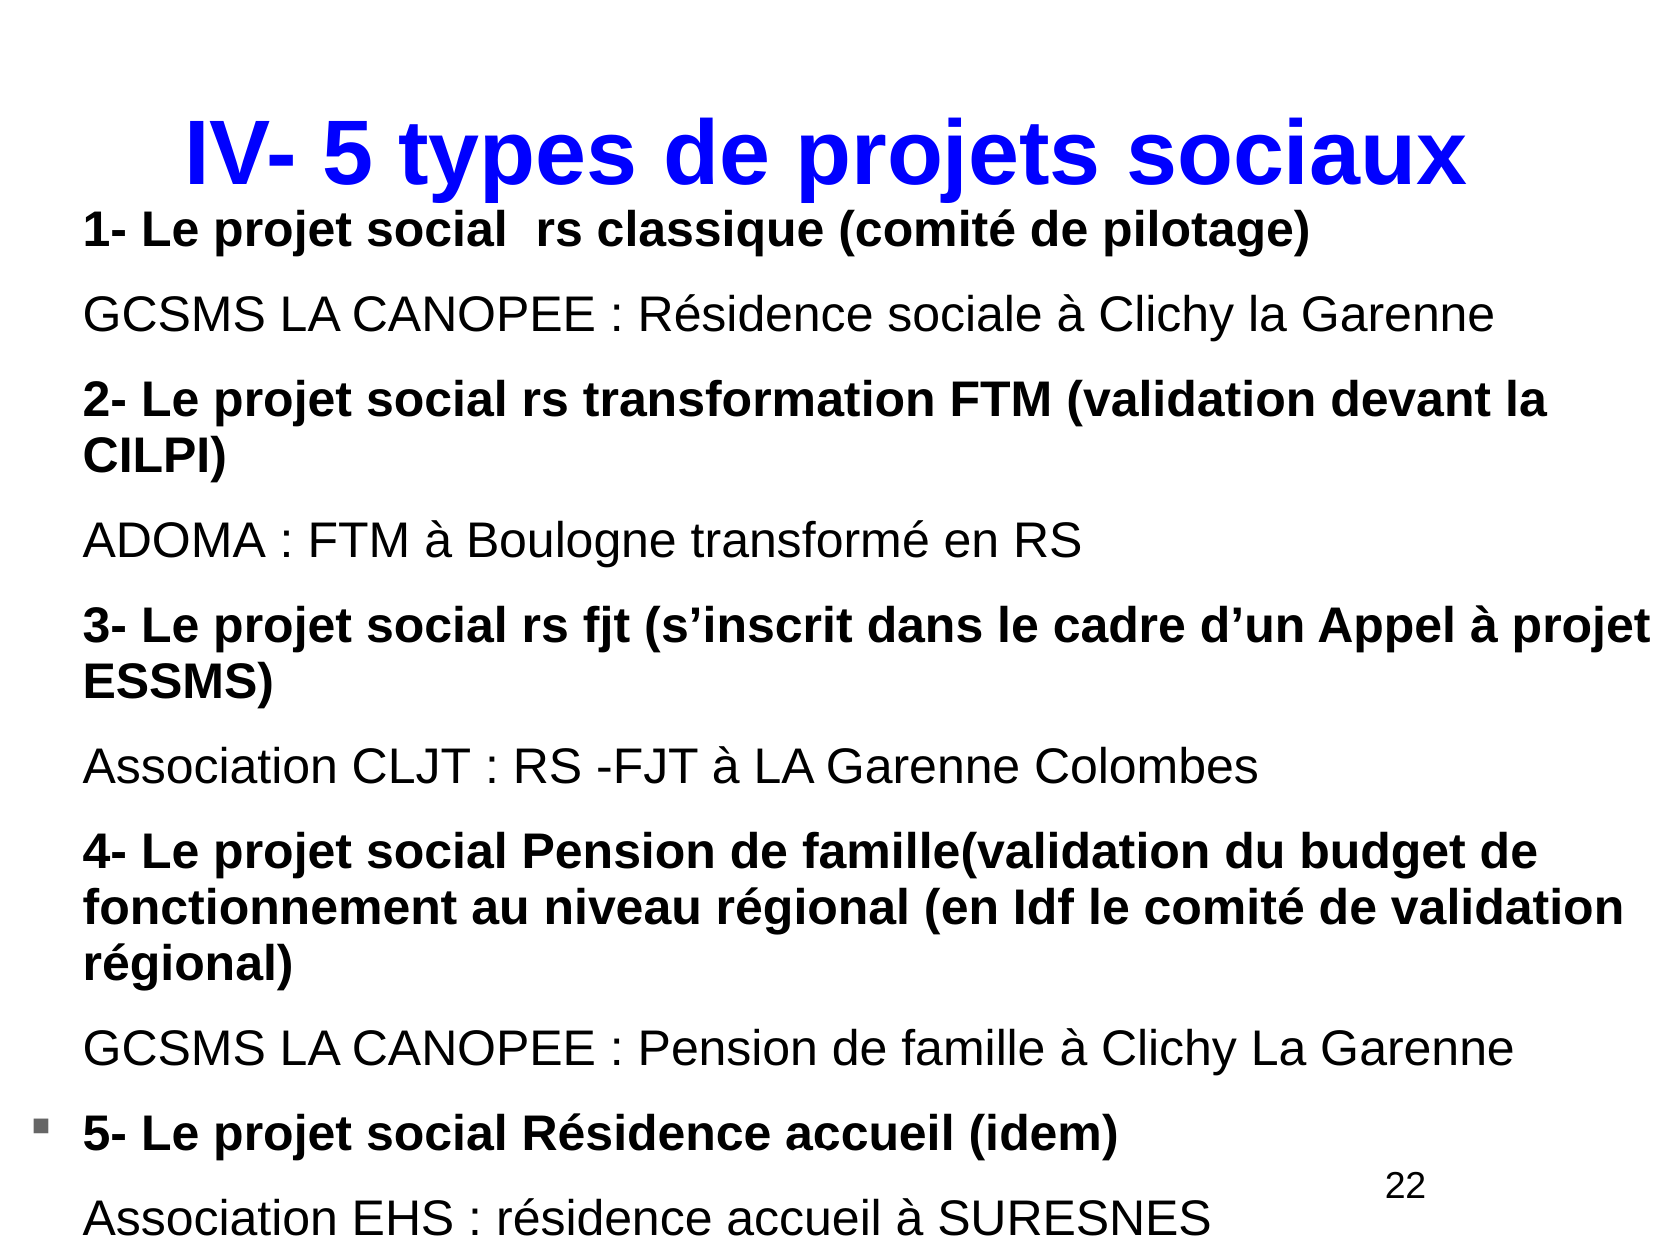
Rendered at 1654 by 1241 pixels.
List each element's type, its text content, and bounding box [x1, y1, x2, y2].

title IV- 5 types de projets sociaux [82, 49, 1571, 200]
list 1- Le projet social rs classique (comité de pilotage) GCSMS LA CANOPEE : Résidence sociale à Clichy la Garenne 2- Le projet social rs transformation FTM (validation devant la CILPI) ADOMA : FTM à Boulogne transformé en RS 3- Le projet social rs fjt (s’inscrit dans le cadre d’un Appel à projet ESSMS) Association CLJT : RS -FJT à LA Garenne Colombes 4- Le projet social Pension de famille(validation du budget de fonctionnement au niveau régional (en Idf le comité de validation régional) GCSMS LA CANOPEE : Pension de famille à Clichy La Garenne 5- Le projet social Résidence accueil (idem) Association EHS : résidence accueil à SURESNES [11, 200, 1654, 1241]
text_box <numéro> [1157, 1157, 1654, 1233]
text_box <numéro> [496, 1133, 1125, 1209]
